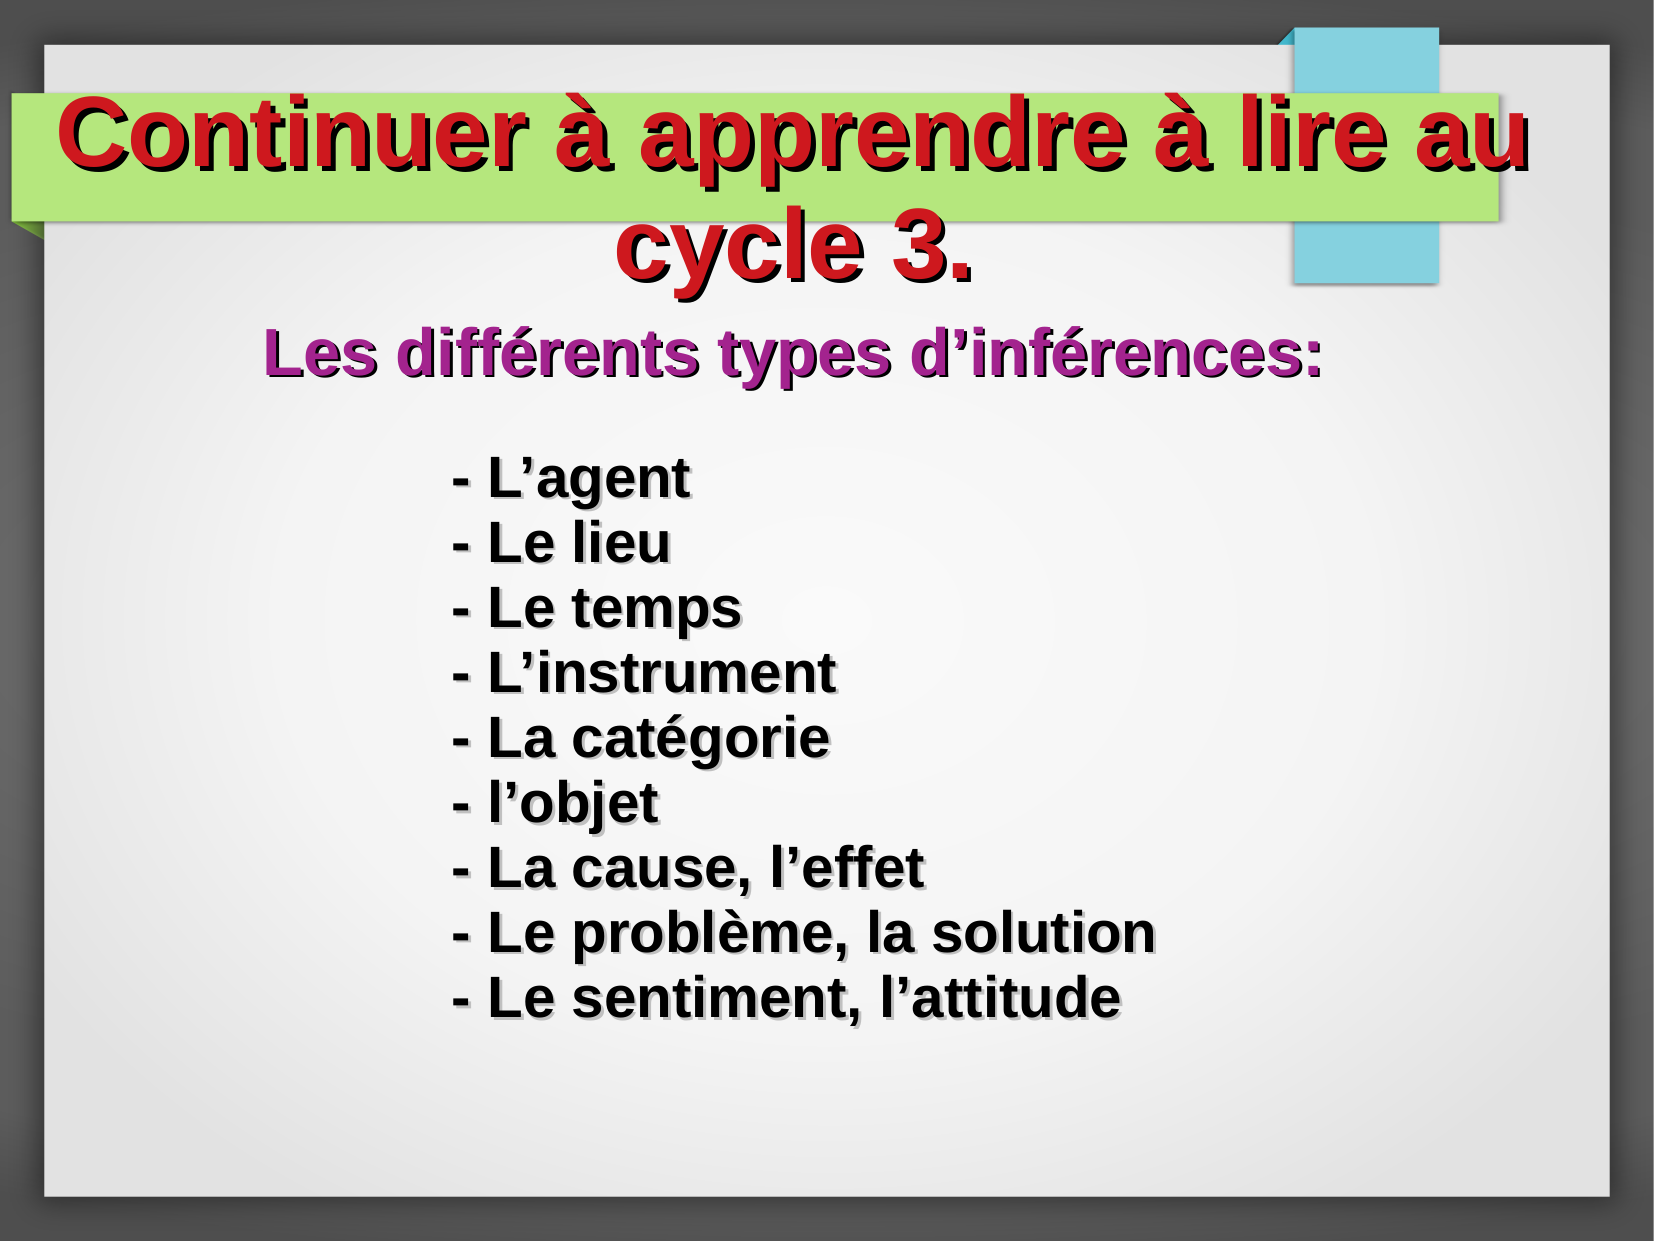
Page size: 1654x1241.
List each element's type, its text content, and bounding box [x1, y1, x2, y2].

text_box Continuer à apprendre à lire au cycle 3. [41, 68, 1548, 308]
text_box Les différents types d’inférences: [248, 307, 1371, 414]
picture [0, 0, 1654, 1241]
text_box - L’agent - Le lieu - Le temps - L’instrument - La catégorie - l’objet - La cause, l’effet - Le problème, la solution - Le sentiment, l’attitude [437, 437, 1173, 1103]
